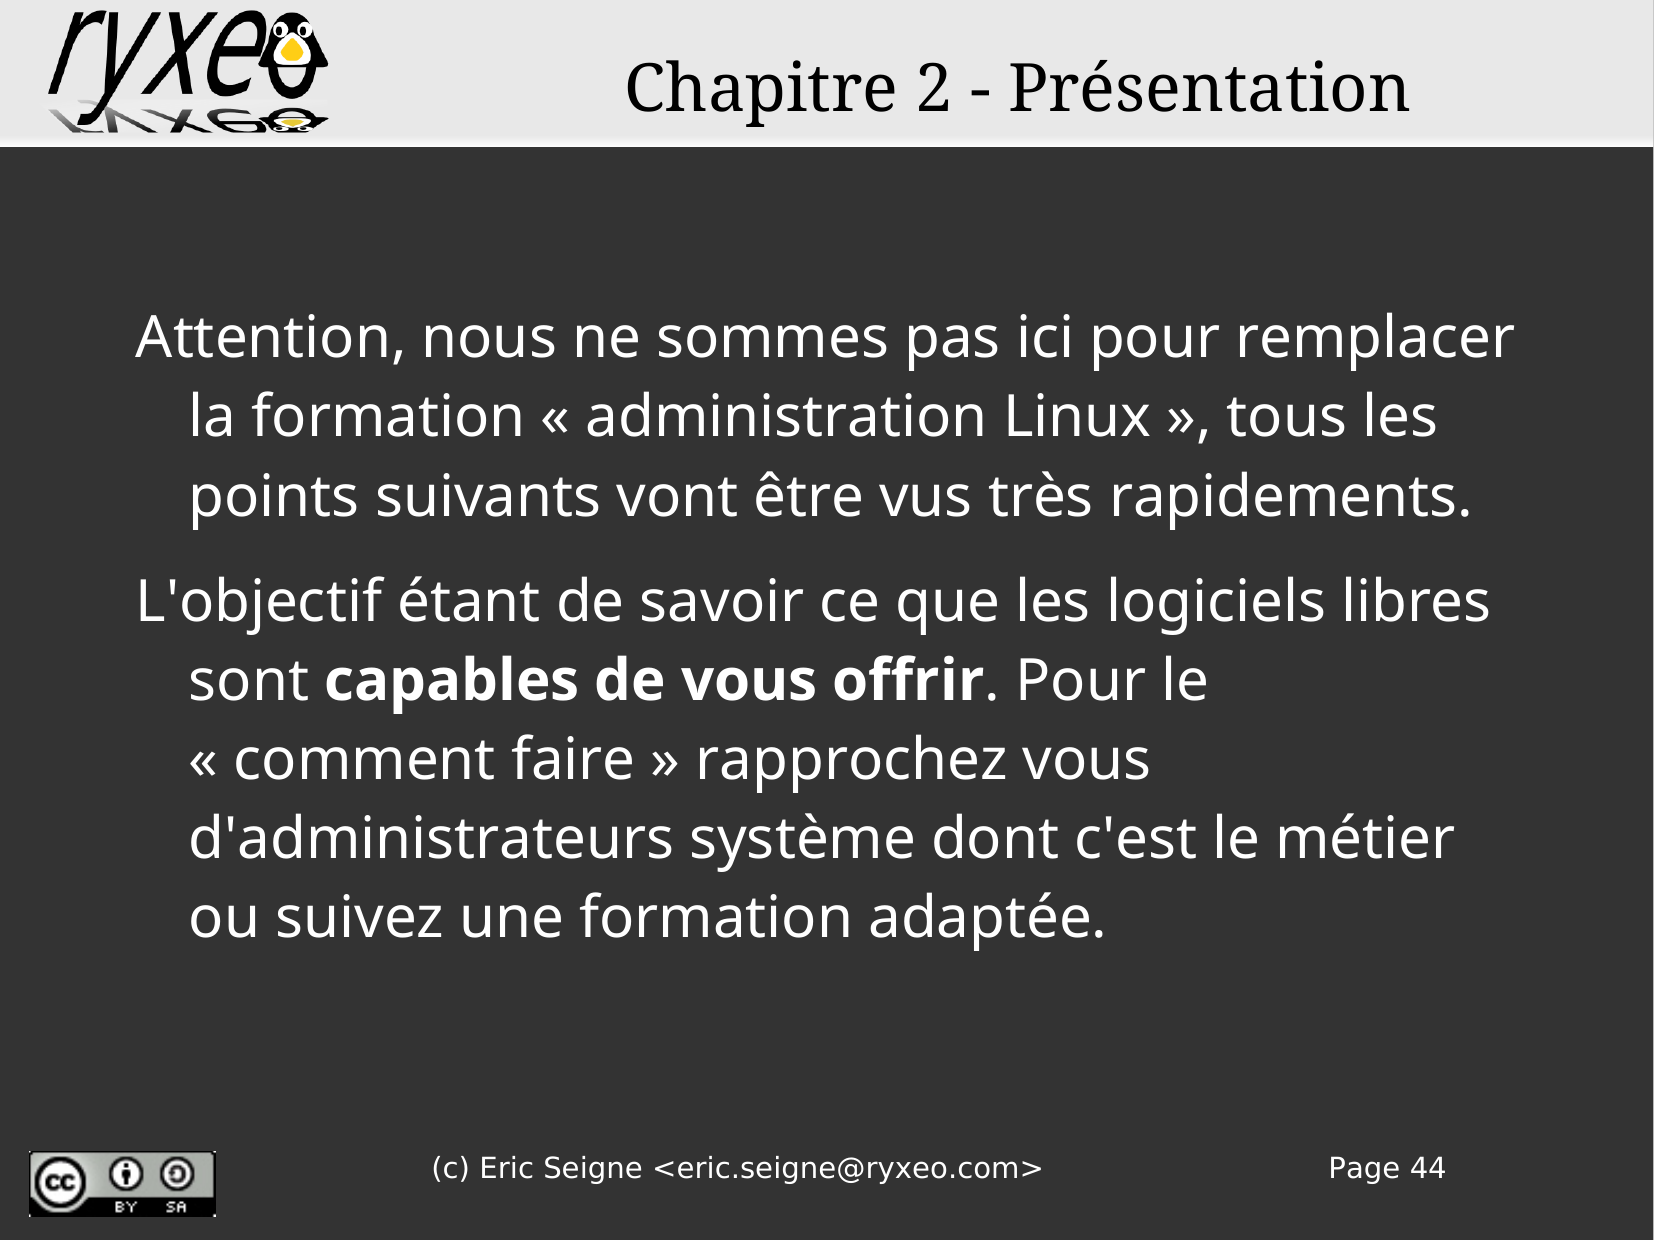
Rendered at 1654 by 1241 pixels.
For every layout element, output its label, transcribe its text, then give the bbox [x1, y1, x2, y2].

list Attention, nous ne sommes pas ici pour remplacer la formation « administration Linux », tous les points suivants vont être vus très rapidements. L'objectif étant de savoir ce que les logiciels libres sont capables de vous offrir. Pour le « comment faire » rapprochez vous d'administrateurs système dont c'est le métier ou suivez une formation adaptée. [118, 295, 1522, 1117]
picture [0, 0, 1654, 147]
title Chapitre 2 - Présentation [442, 36, 1595, 135]
picture [29, 1151, 216, 1217]
